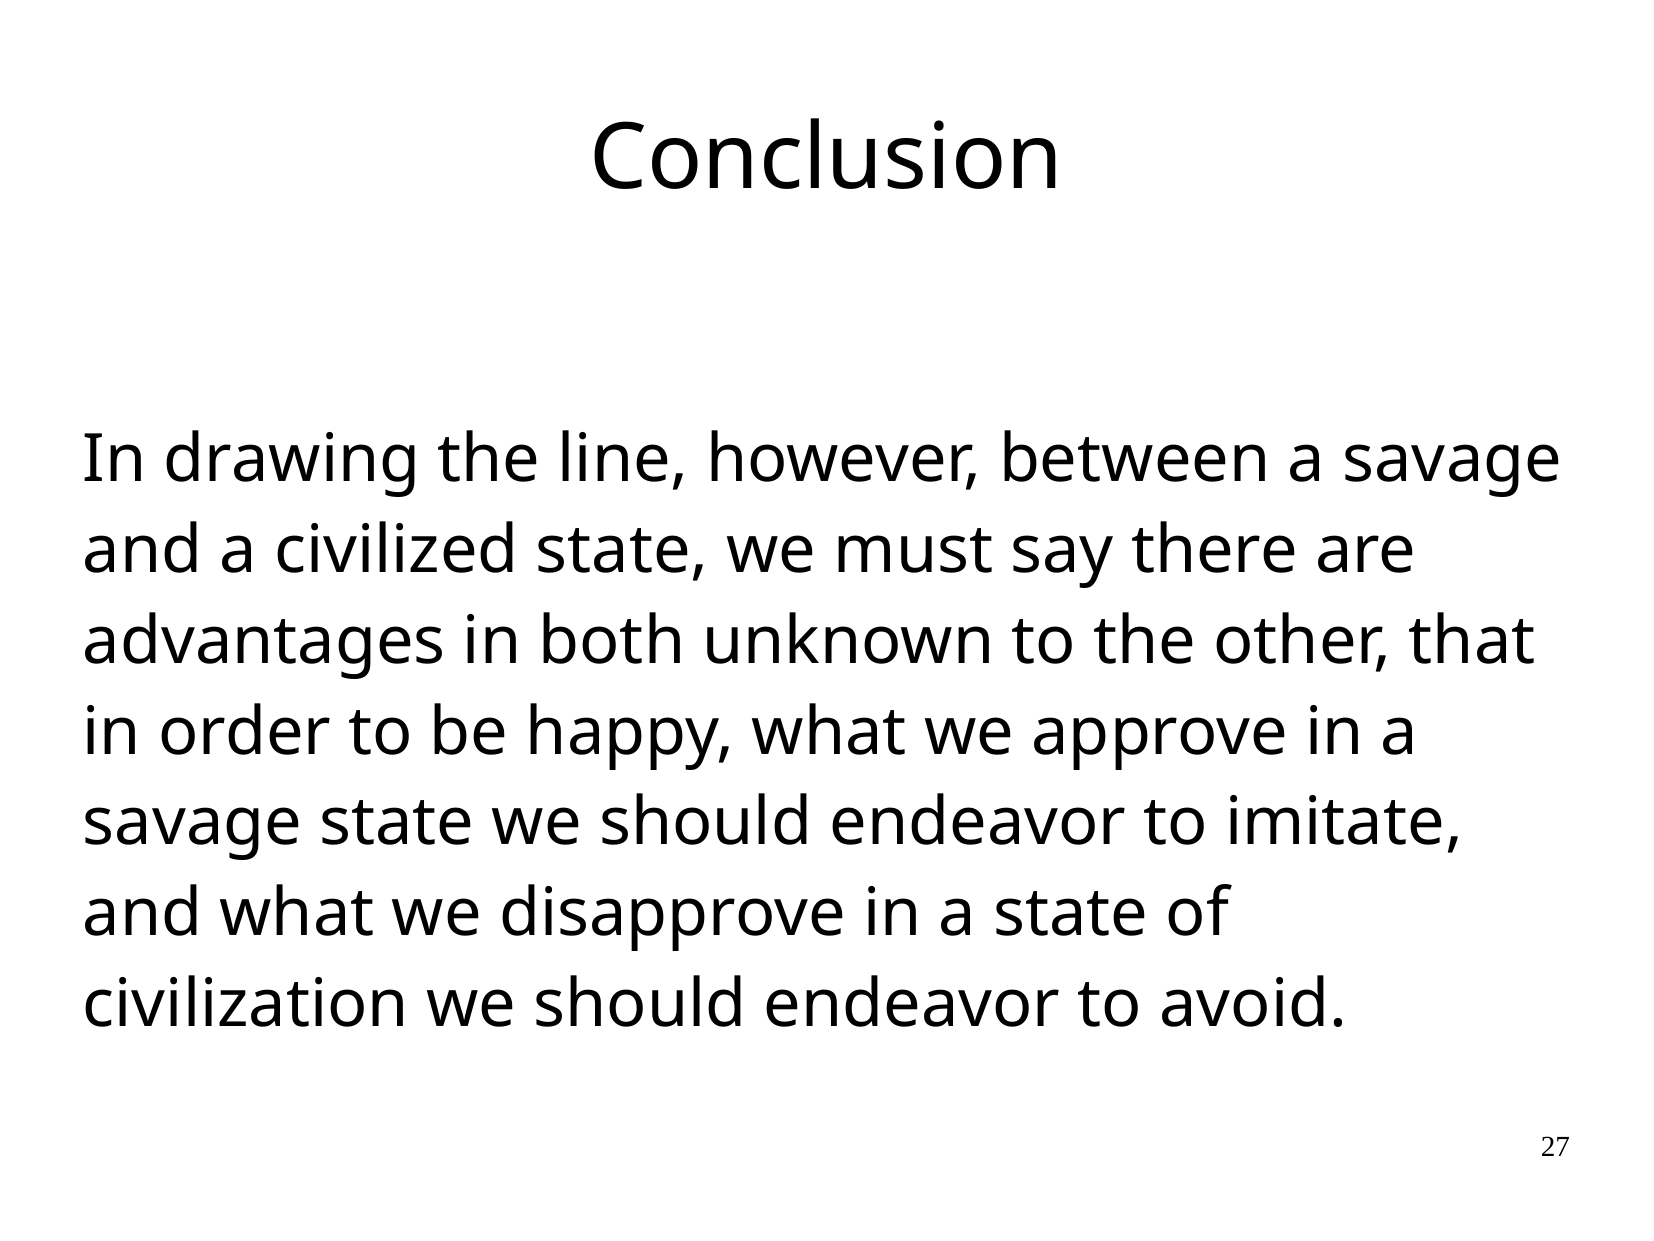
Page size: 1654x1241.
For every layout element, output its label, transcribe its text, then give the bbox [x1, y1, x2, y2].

list In drawing the line, however, between a savage and a civilized state, we must say there are advantages in both unknown to the other, that in order to be happy, what we approve in a savage state we should endeavor to imitate, and what we disapprove in a state of civilization we should endeavor to avoid. [82, 290, 1571, 1109]
title Conclusion [82, 49, 1571, 257]
